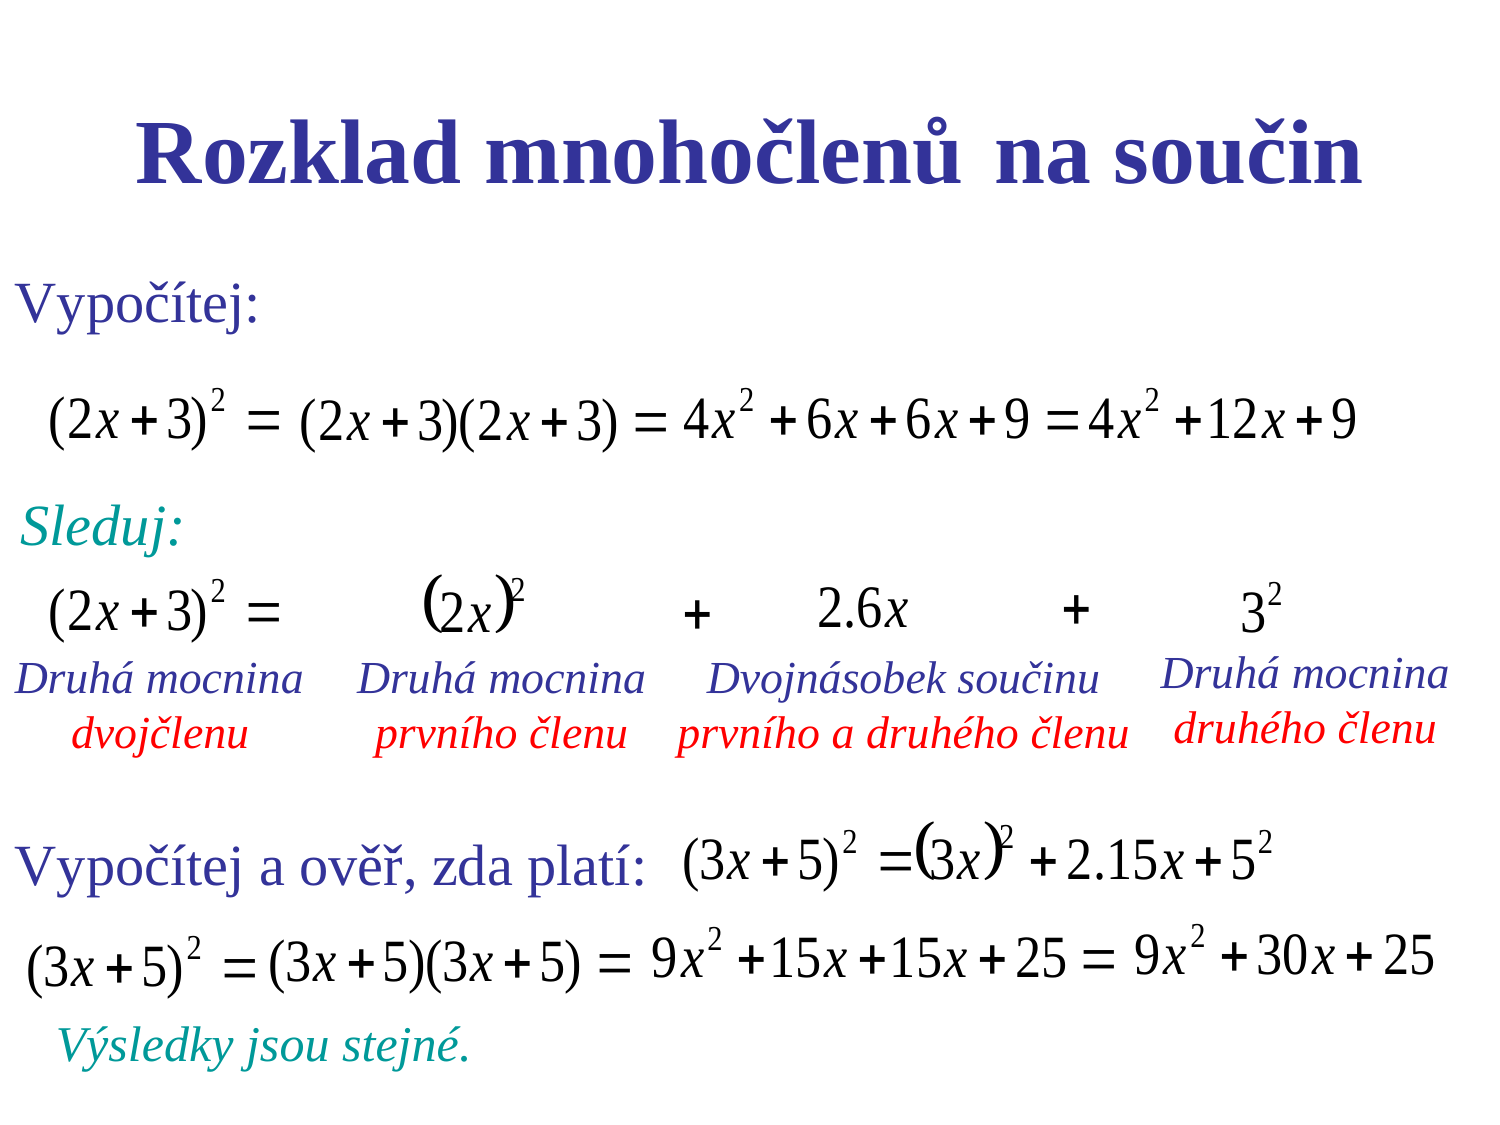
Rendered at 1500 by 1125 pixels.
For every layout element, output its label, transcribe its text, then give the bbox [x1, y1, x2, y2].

chart [415, 562, 722, 640]
text_box Vypočítej a ověř, zda platí: [0, 819, 1376, 906]
chart [809, 567, 1102, 640]
chart [1128, 909, 1443, 990]
chart [41, 564, 281, 640]
chart [292, 385, 668, 466]
text_box Rozklad mnohočlenů na součin [75, 45, 1426, 233]
text_box Výsledky jsou stejné. [41, 1004, 1341, 1080]
text_box Sleduj: [5, 479, 355, 565]
chart [675, 373, 1365, 454]
text_box Dvojnásobek součinu prvního a druhého členu [620, 640, 1188, 766]
chart [675, 809, 1282, 905]
text_box Druhá mocnina druhého členu [1104, 635, 1500, 761]
chart [261, 926, 632, 1004]
chart [645, 912, 1117, 993]
chart [19, 921, 256, 1012]
chart [41, 373, 281, 464]
text_box Druhá mocnina prvního členu [301, 640, 620, 766]
chart [1234, 567, 1292, 635]
text_box Druhá mocnina dvojčlenu [0, 640, 301, 766]
text_box Vypočítej: [0, 256, 349, 343]
